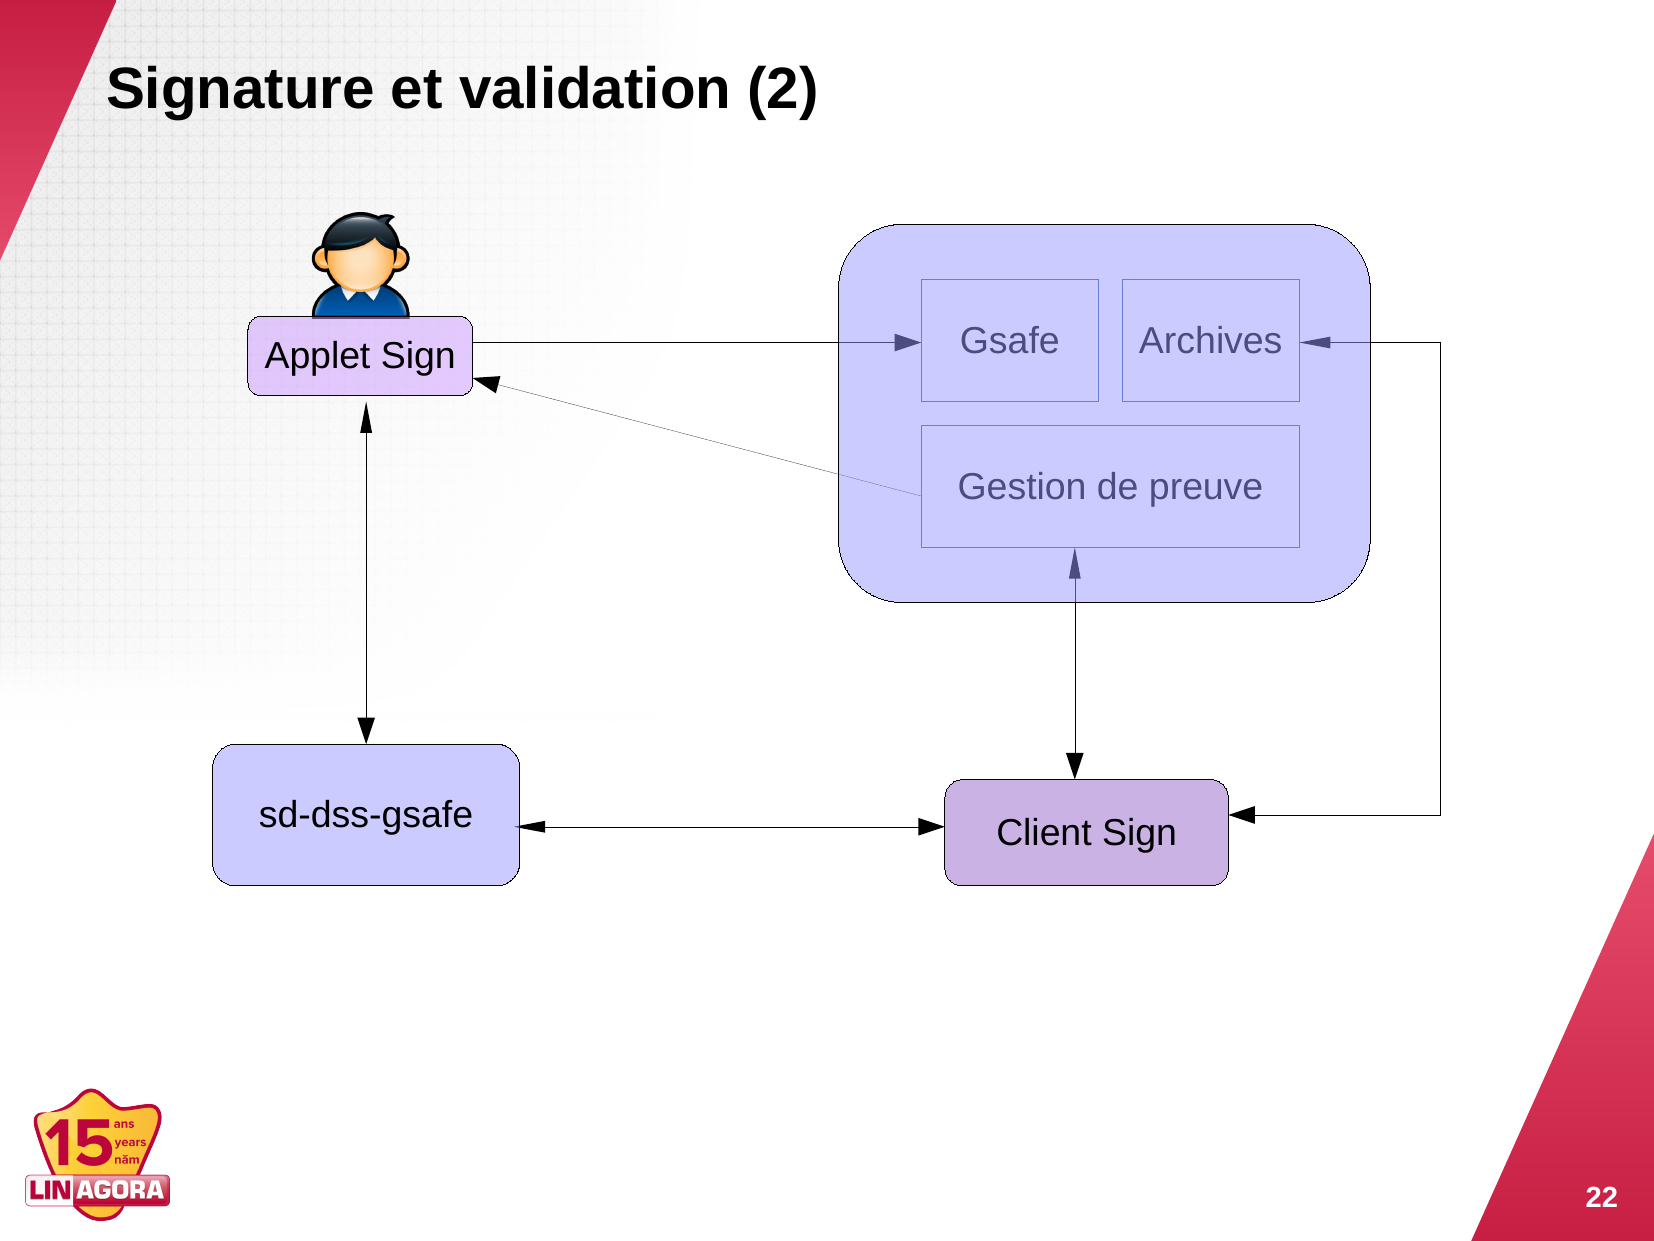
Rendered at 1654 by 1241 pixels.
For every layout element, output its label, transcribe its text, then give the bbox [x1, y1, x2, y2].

text_box Applet Sign [247, 316, 473, 396]
picture [473, 343, 780, 458]
picture [23, 1080, 172, 1229]
text_box Client Sign [944, 779, 1229, 886]
text_box [838, 224, 1371, 603]
text_box sd-dss-gsafe [212, 744, 520, 886]
title Signature et validation (2) [106, 0, 1571, 178]
picture [0, 27, 780, 782]
